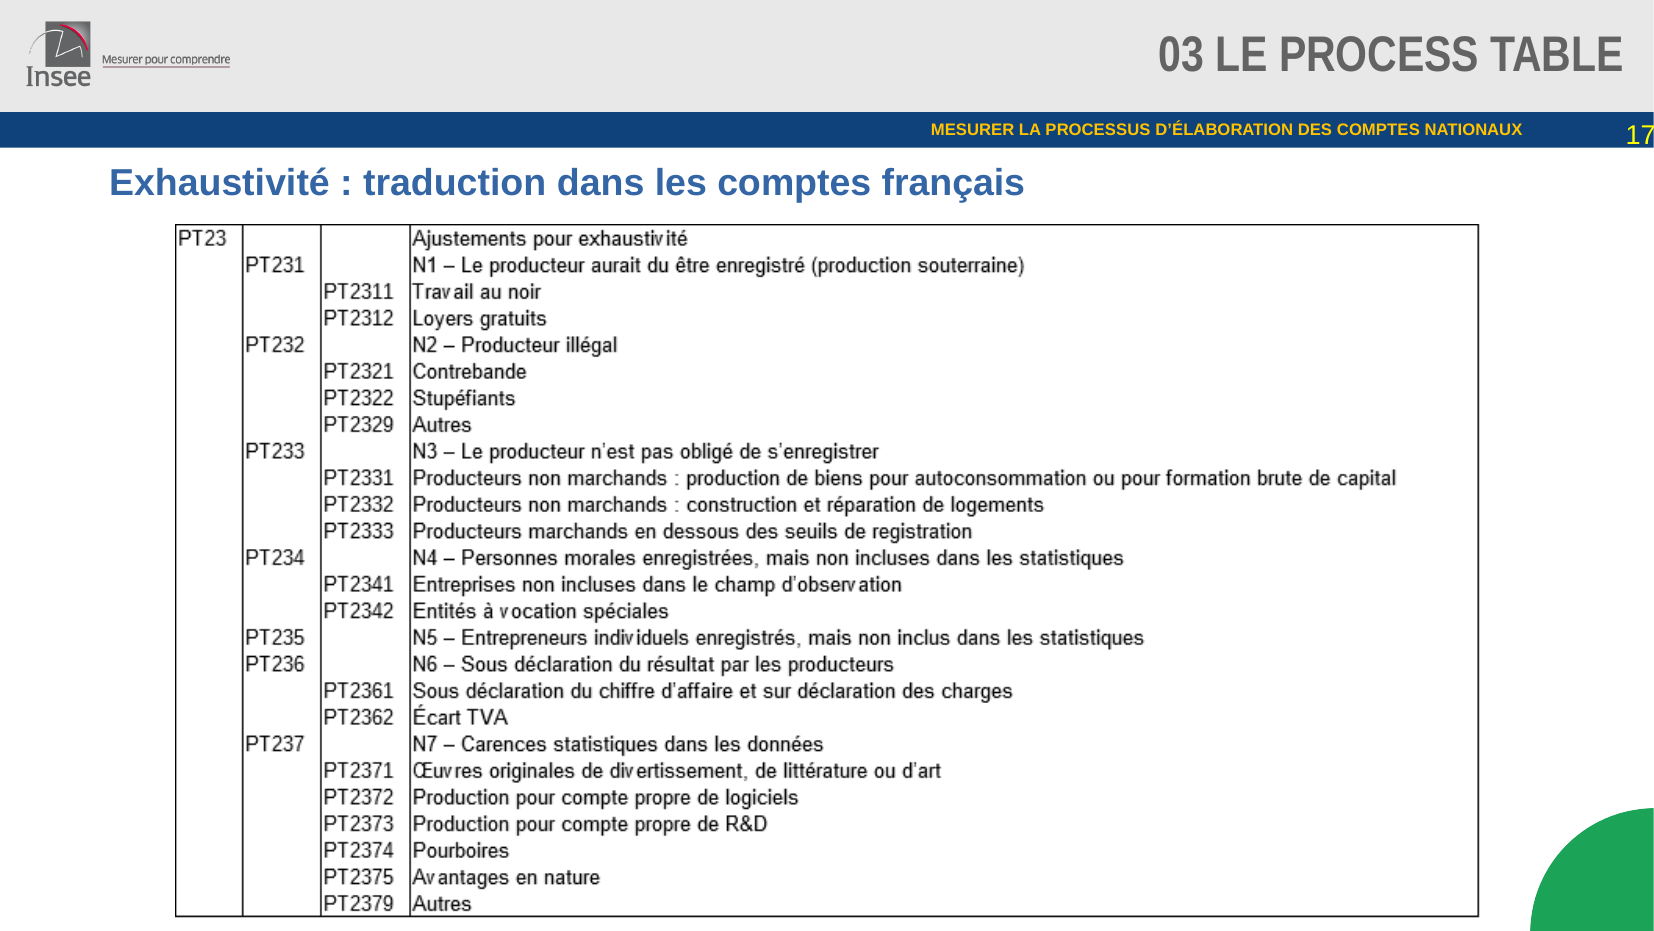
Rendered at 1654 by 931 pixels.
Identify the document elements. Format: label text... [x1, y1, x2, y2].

text_box Exhaustivité : traduction dans les comptes français [94, 153, 1041, 211]
picture [175, 224, 1484, 919]
picture [23, 0, 230, 89]
picture [1530, 808, 1654, 931]
title 03 le process table [265, 0, 1625, 107]
